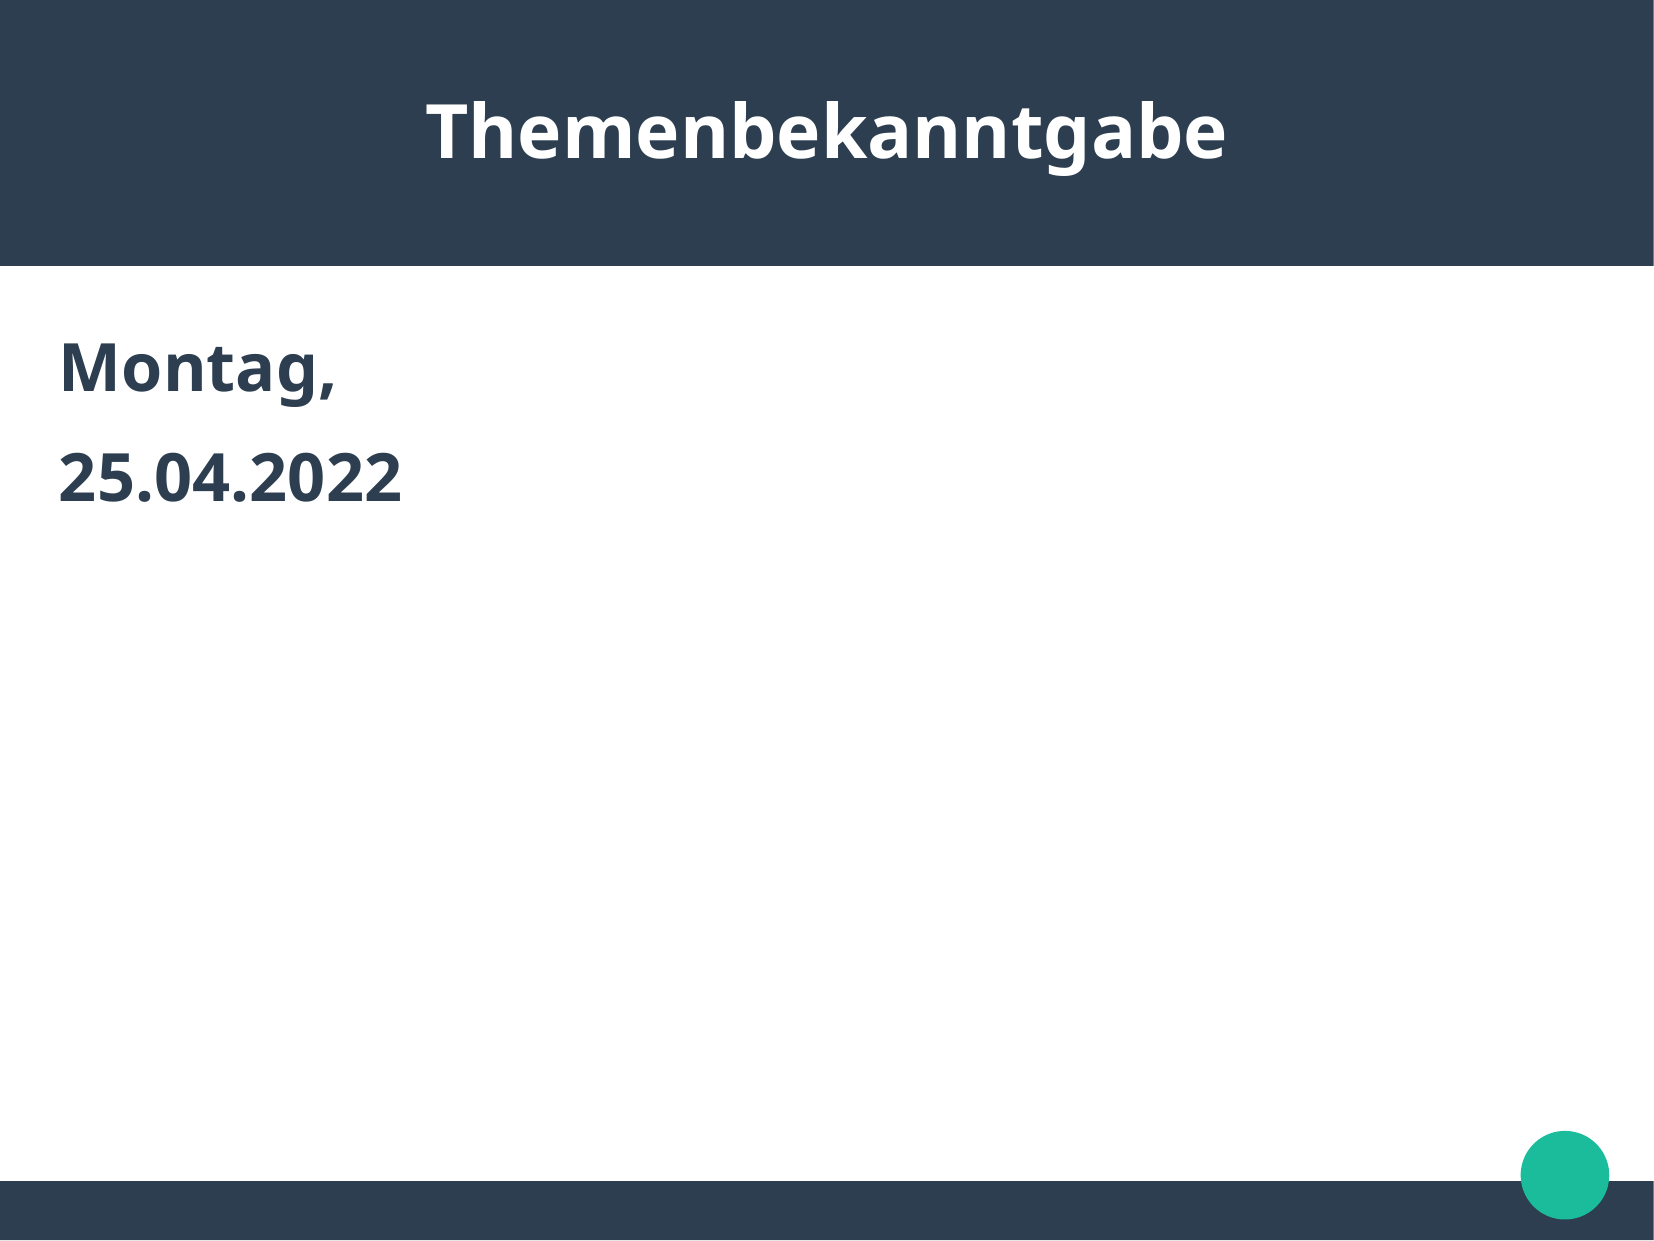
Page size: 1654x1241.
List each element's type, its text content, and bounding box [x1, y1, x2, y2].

list Montag, 25.04.2022 [59, 324, 1595, 1152]
title Themenbekanntgabe [59, 49, 1595, 207]
